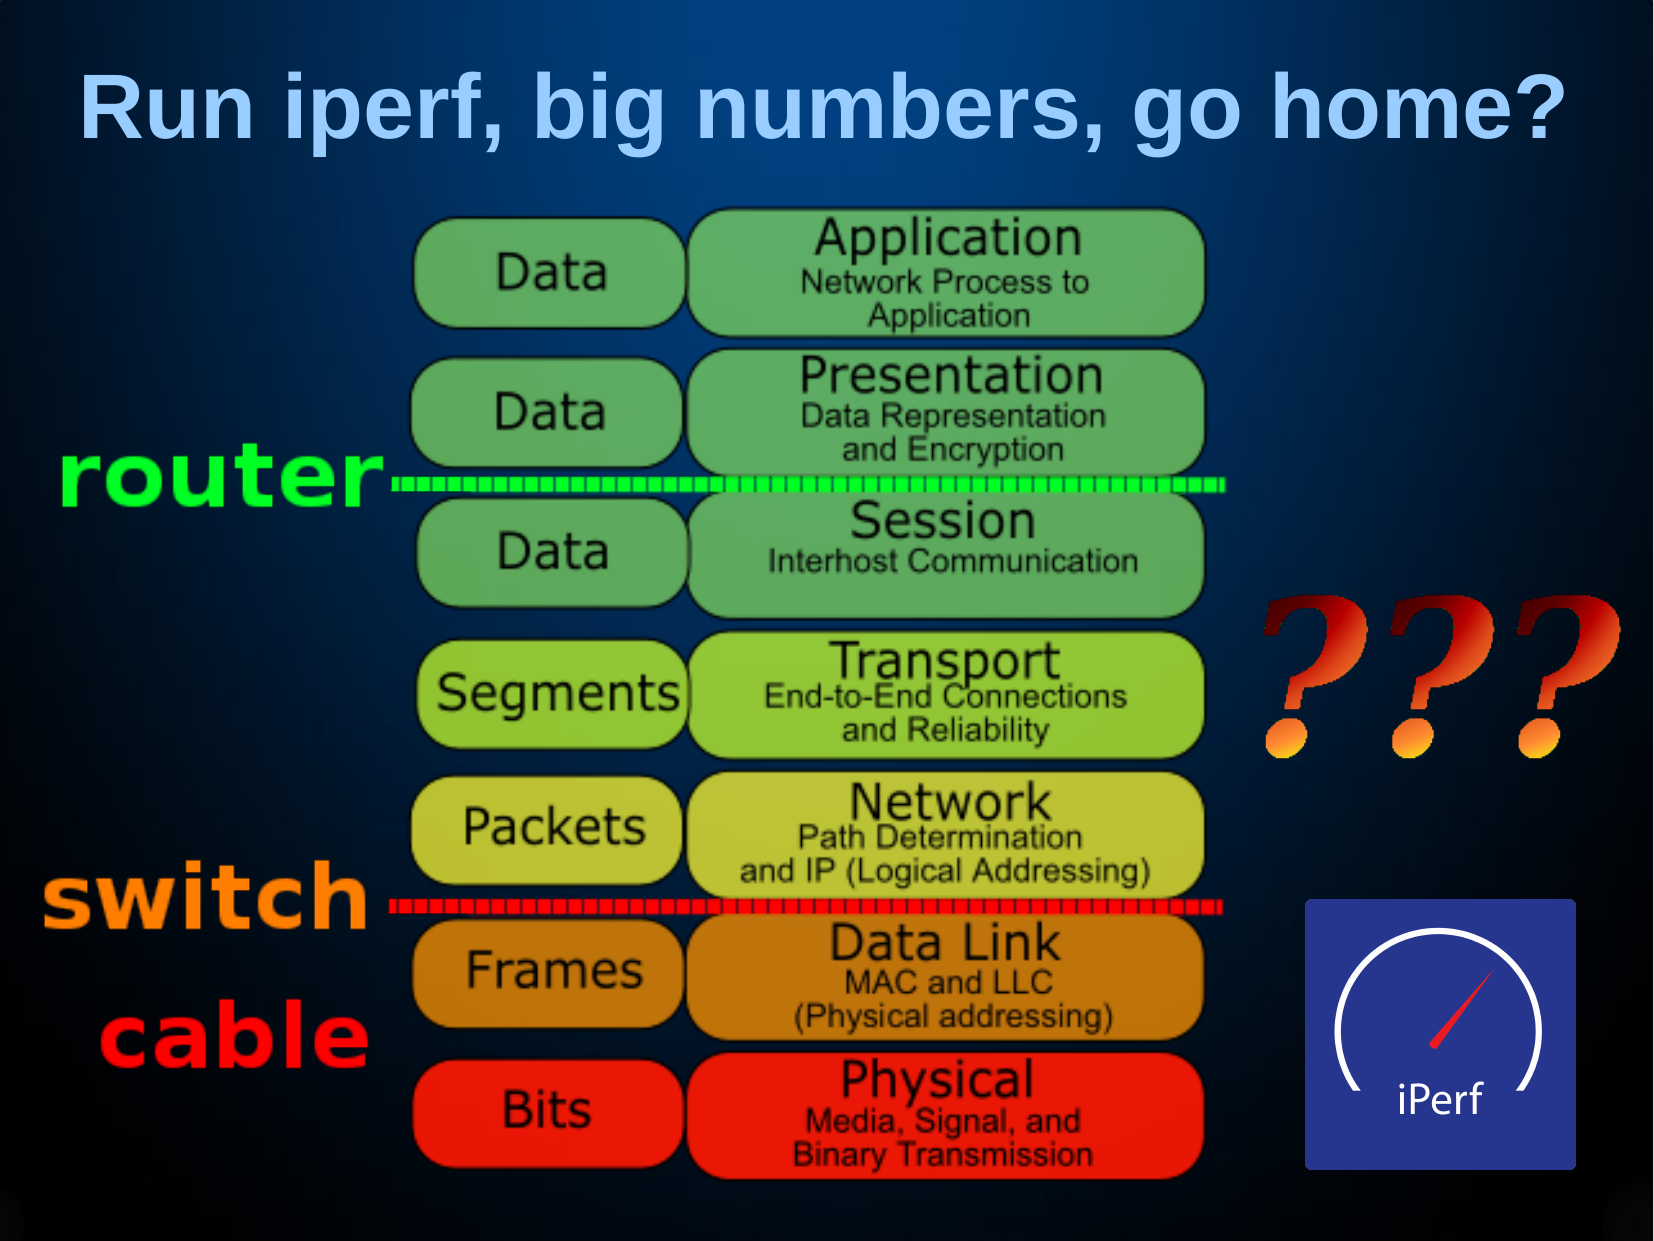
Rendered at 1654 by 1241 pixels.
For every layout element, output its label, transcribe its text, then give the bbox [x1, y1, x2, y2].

title Run iperf, big numbers, go home? [0, 2, 1651, 211]
picture [0, 0, 1654, 1241]
